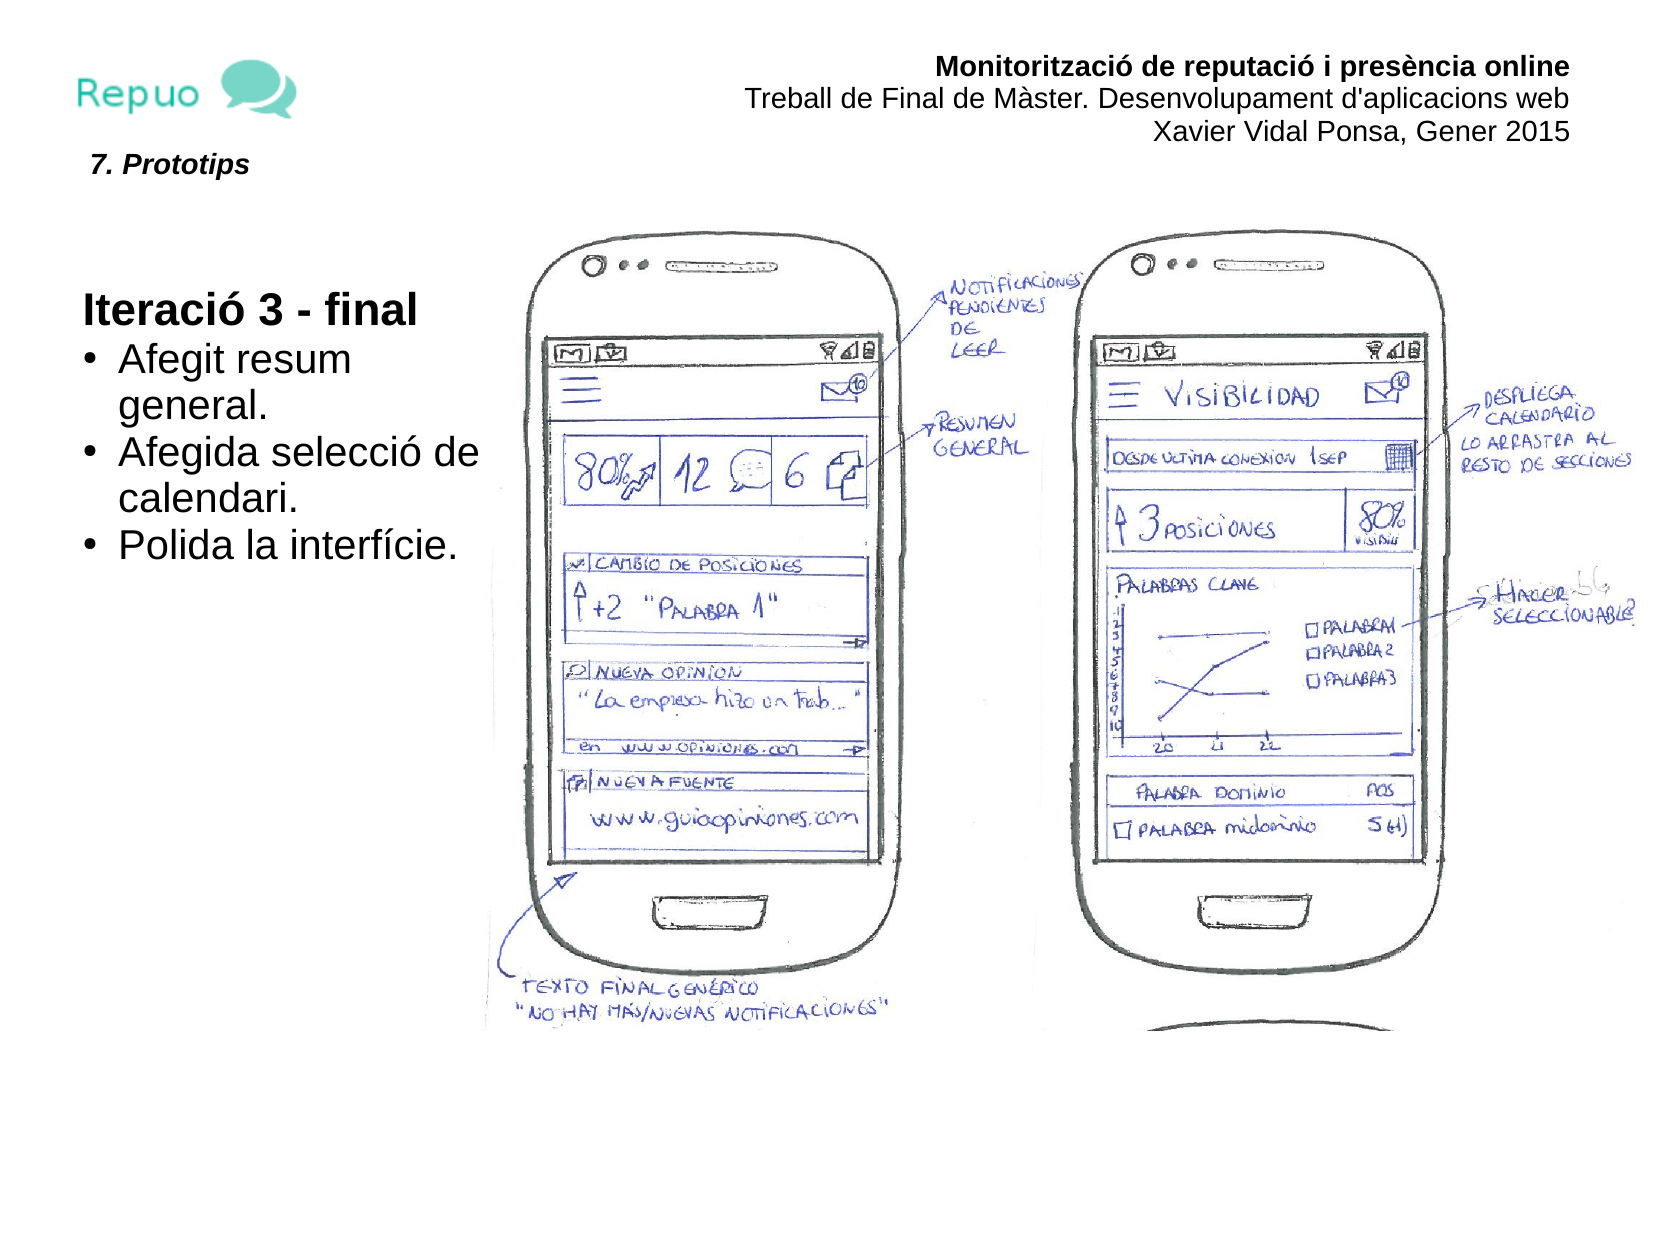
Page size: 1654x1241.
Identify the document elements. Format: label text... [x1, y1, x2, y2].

title Monitorització de reputació i presència online Treball de Final de Màster. Desenvolupament d'aplicacions web Xavier Vidal Ponsa, Gener 2015 7. Prototips [82, 49, 1571, 215]
picture [484, 220, 1636, 1031]
subtitle Iteració 3 - final Afegit resum general. Afegida selecció de calendari. Polida la interfície. [82, 284, 484, 1004]
picture [58, 32, 309, 150]
